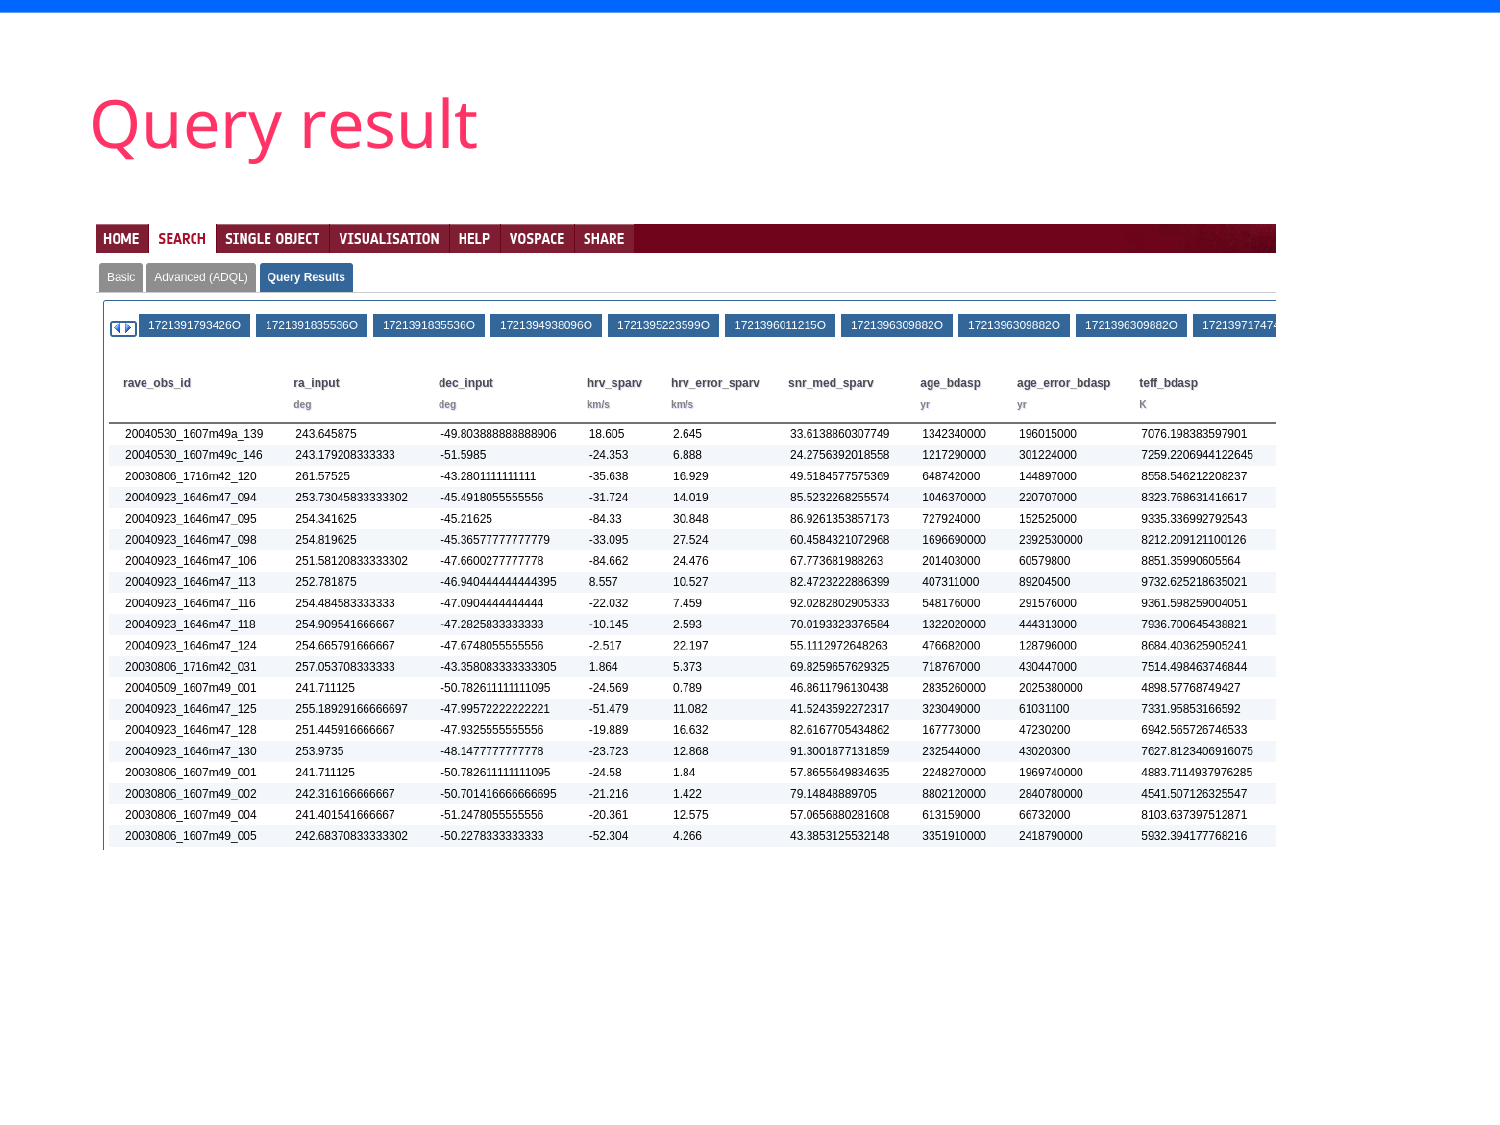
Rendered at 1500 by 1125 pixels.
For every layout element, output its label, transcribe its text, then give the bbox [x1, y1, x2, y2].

text_box Query result [75, 75, 676, 188]
picture [96, 224, 1276, 850]
